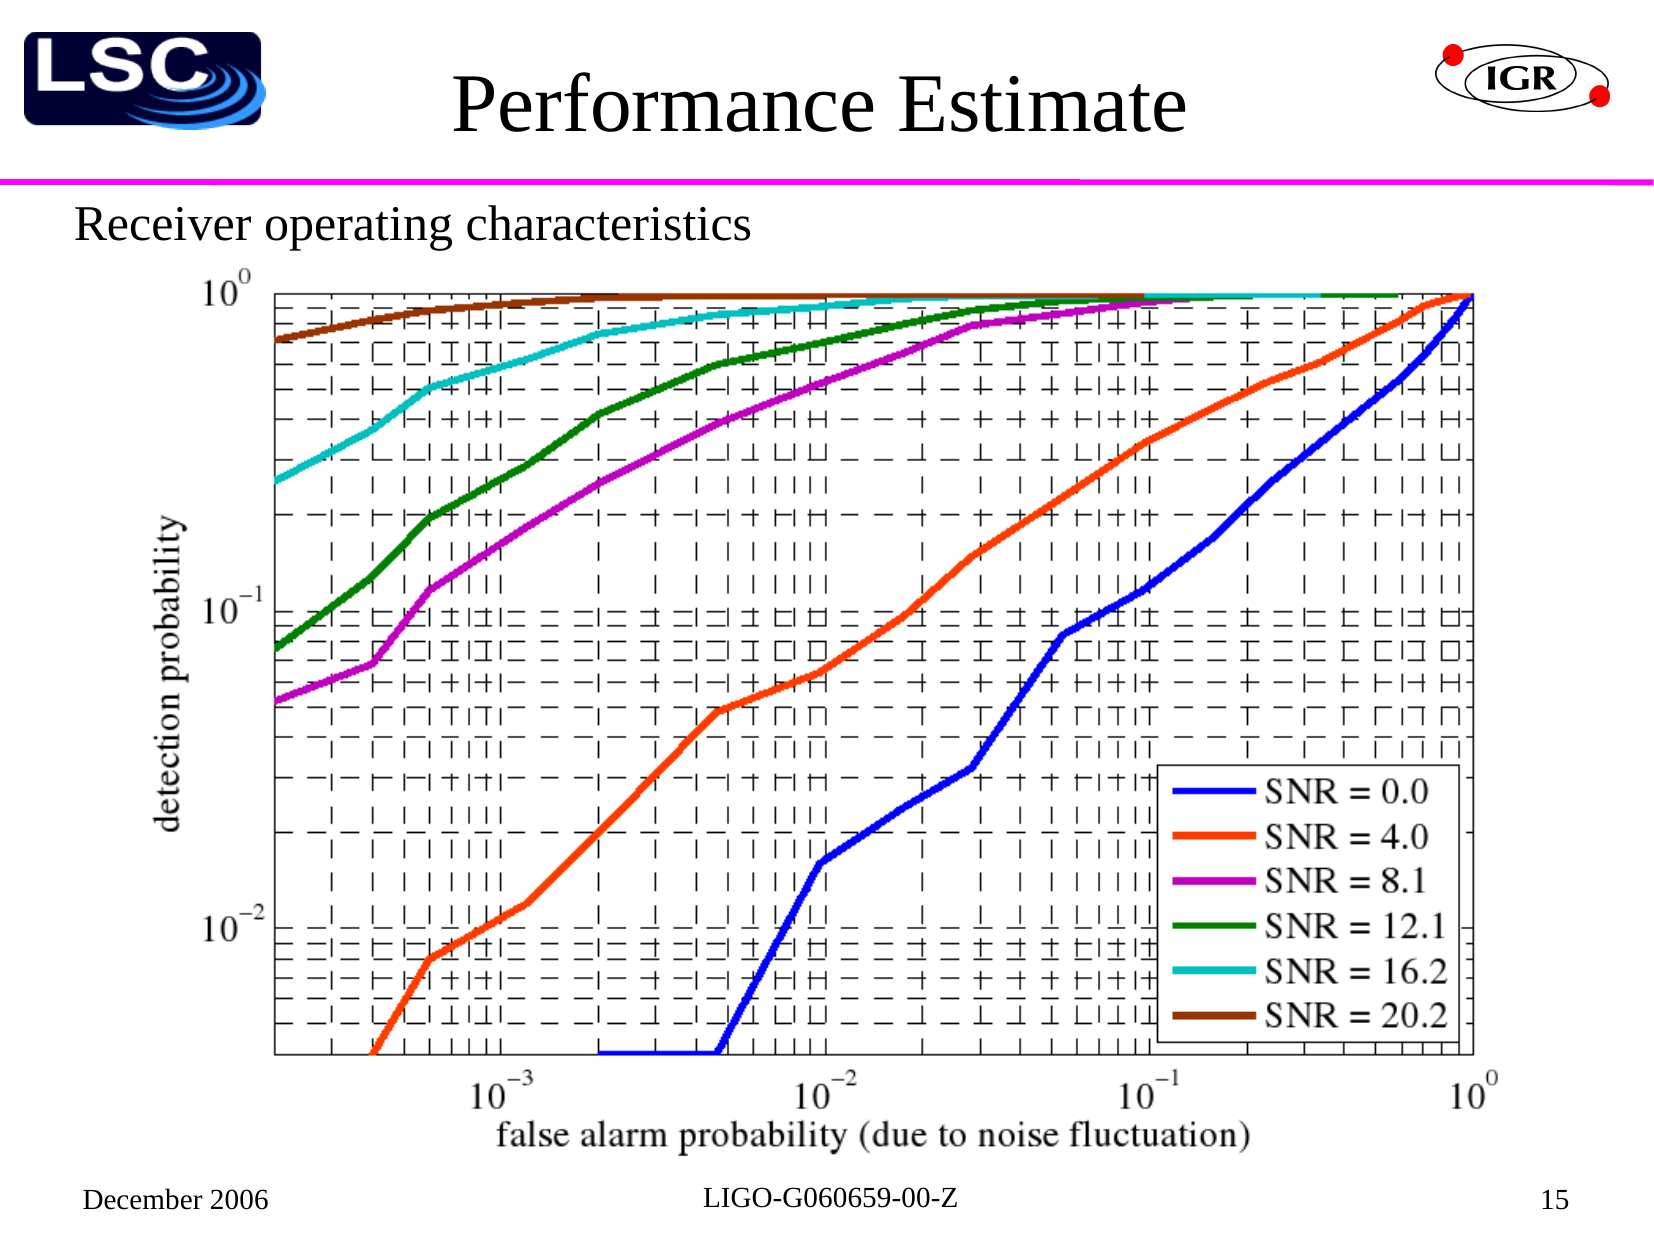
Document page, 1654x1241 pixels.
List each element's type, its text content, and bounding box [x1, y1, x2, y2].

title Performance Estimate [76, 0, 1565, 207]
picture [118, 259, 1517, 1167]
text_box Receiver operating characteristics [59, 188, 1506, 265]
picture [1565, 44, 1610, 112]
picture [24, 32, 76, 130]
